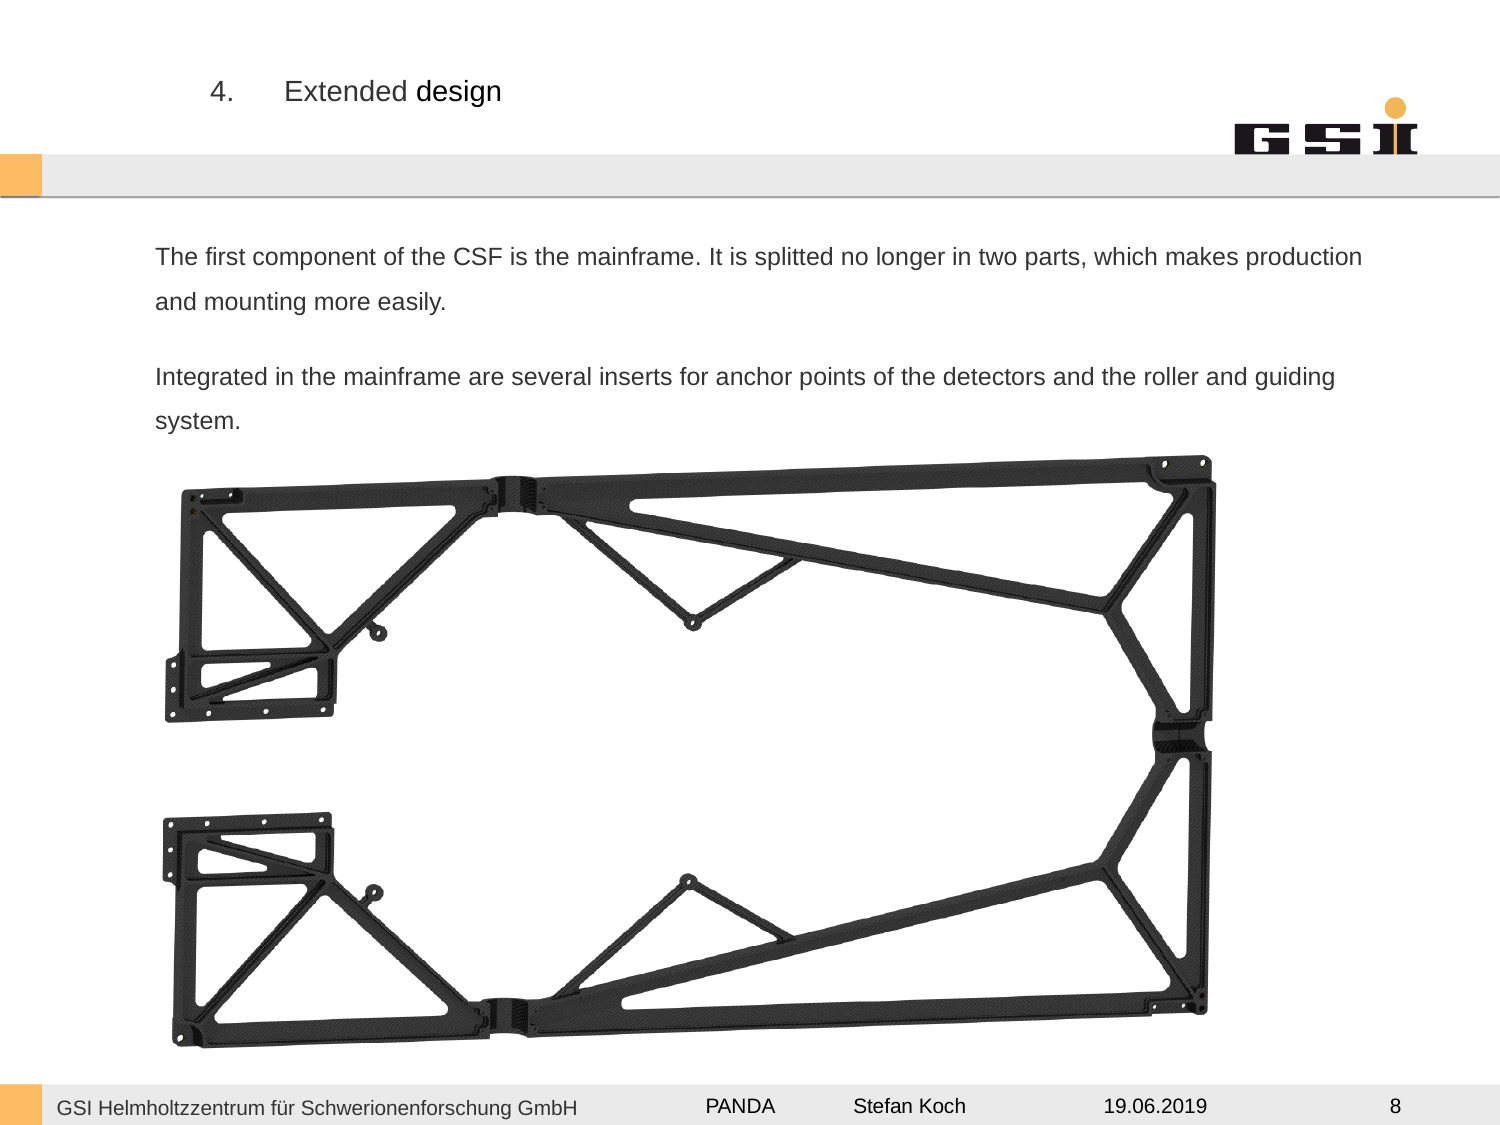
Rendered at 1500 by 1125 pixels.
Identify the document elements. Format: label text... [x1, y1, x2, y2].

text_box 4. Extended design [160, 67, 1200, 194]
picture [129, 436, 1229, 1053]
picture [1233, 95, 1419, 154]
list The first component of the CSF is the mainframe. It is splitted no longer in two parts, which makes production and mounting more easily. Integrated in the mainframe are several inserts for anchor points of the detectors and the roller and guiding system. [69, 218, 1417, 1023]
